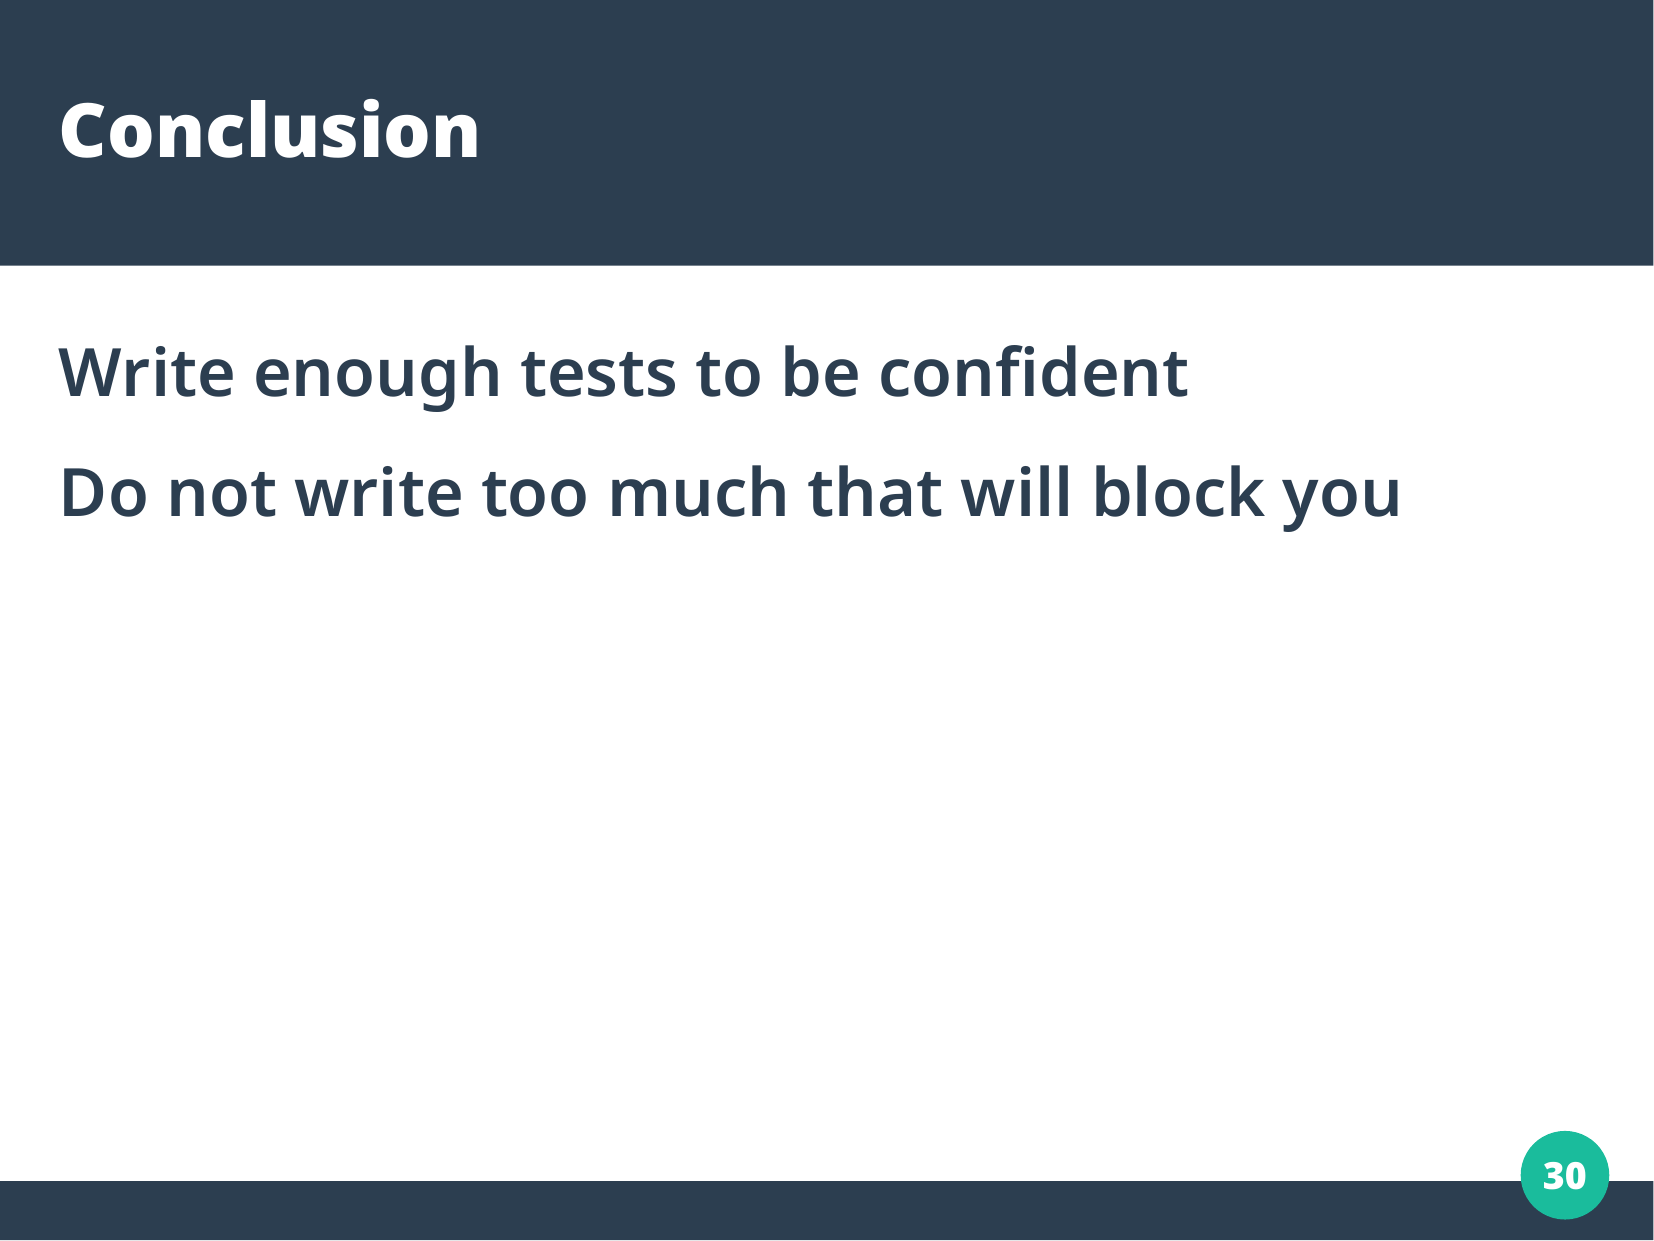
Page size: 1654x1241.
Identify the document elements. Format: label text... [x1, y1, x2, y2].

list Write enough tests to be confident Do not write too much that will block you [59, 324, 1595, 1152]
title Conclusion [59, 49, 1595, 207]
